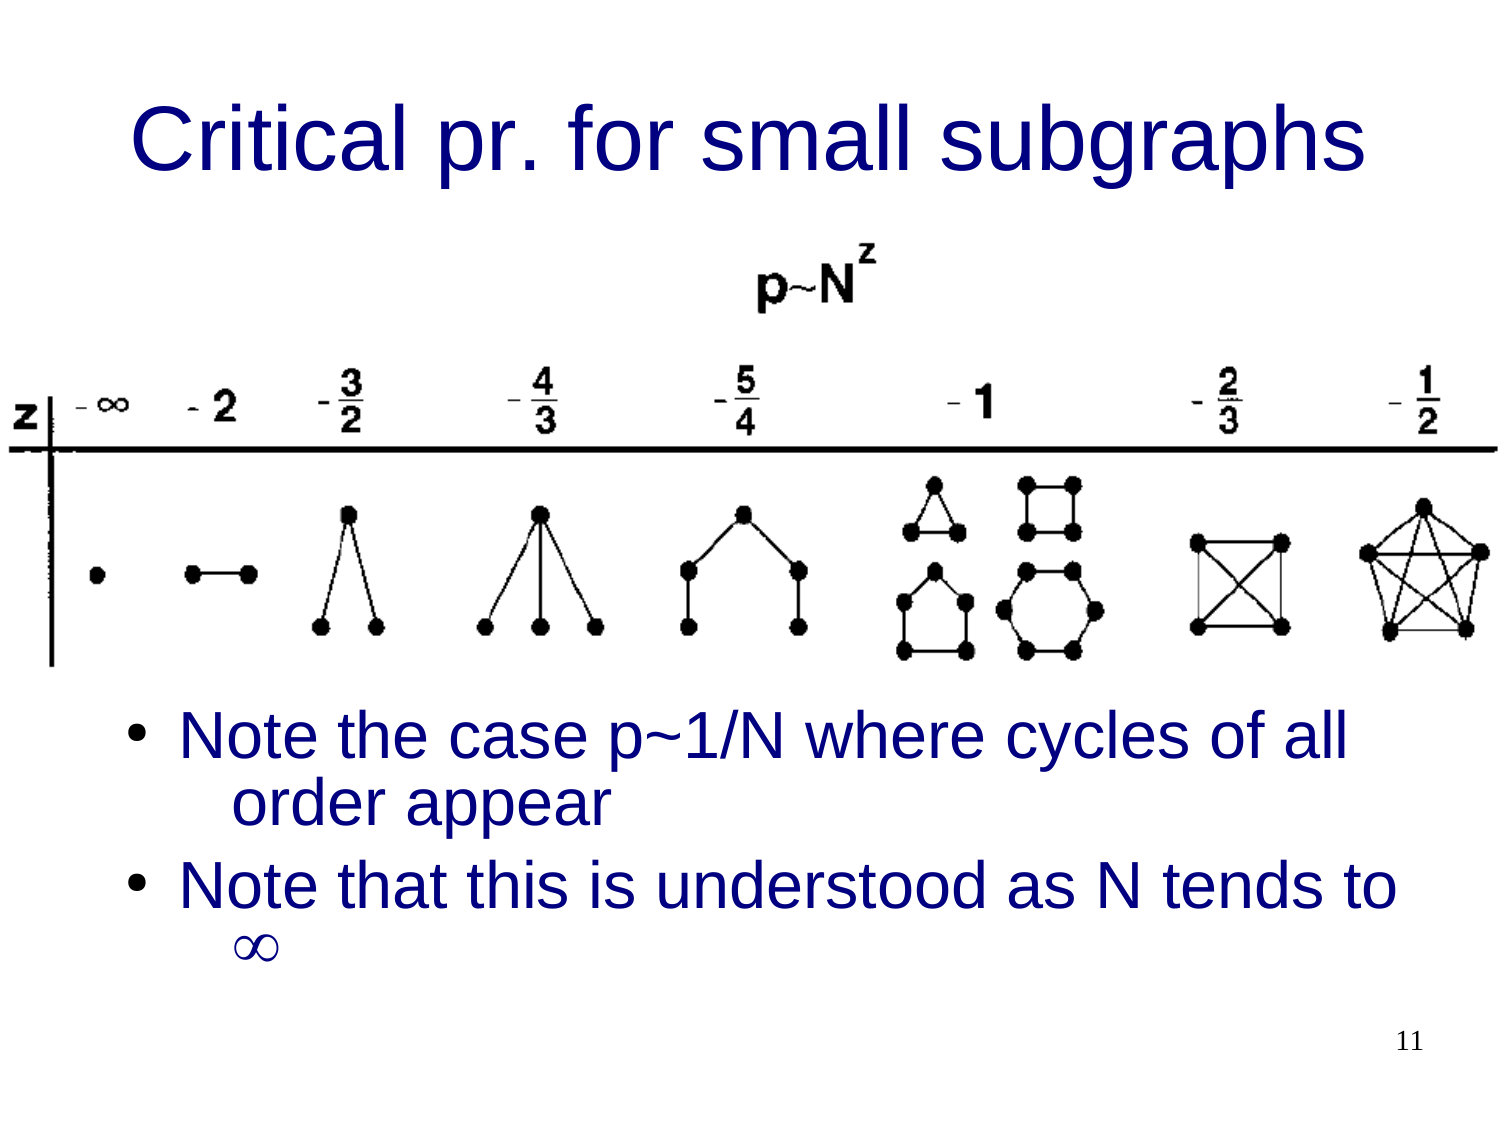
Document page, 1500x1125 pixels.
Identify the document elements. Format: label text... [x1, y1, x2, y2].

title Critical pr. for small subgraphs [74, 52, 1425, 226]
picture [0, 234, 1500, 676]
list Note the case p~1/N where cycles of all order appear Note that this is understood as N tends to  [75, 676, 1425, 1088]
